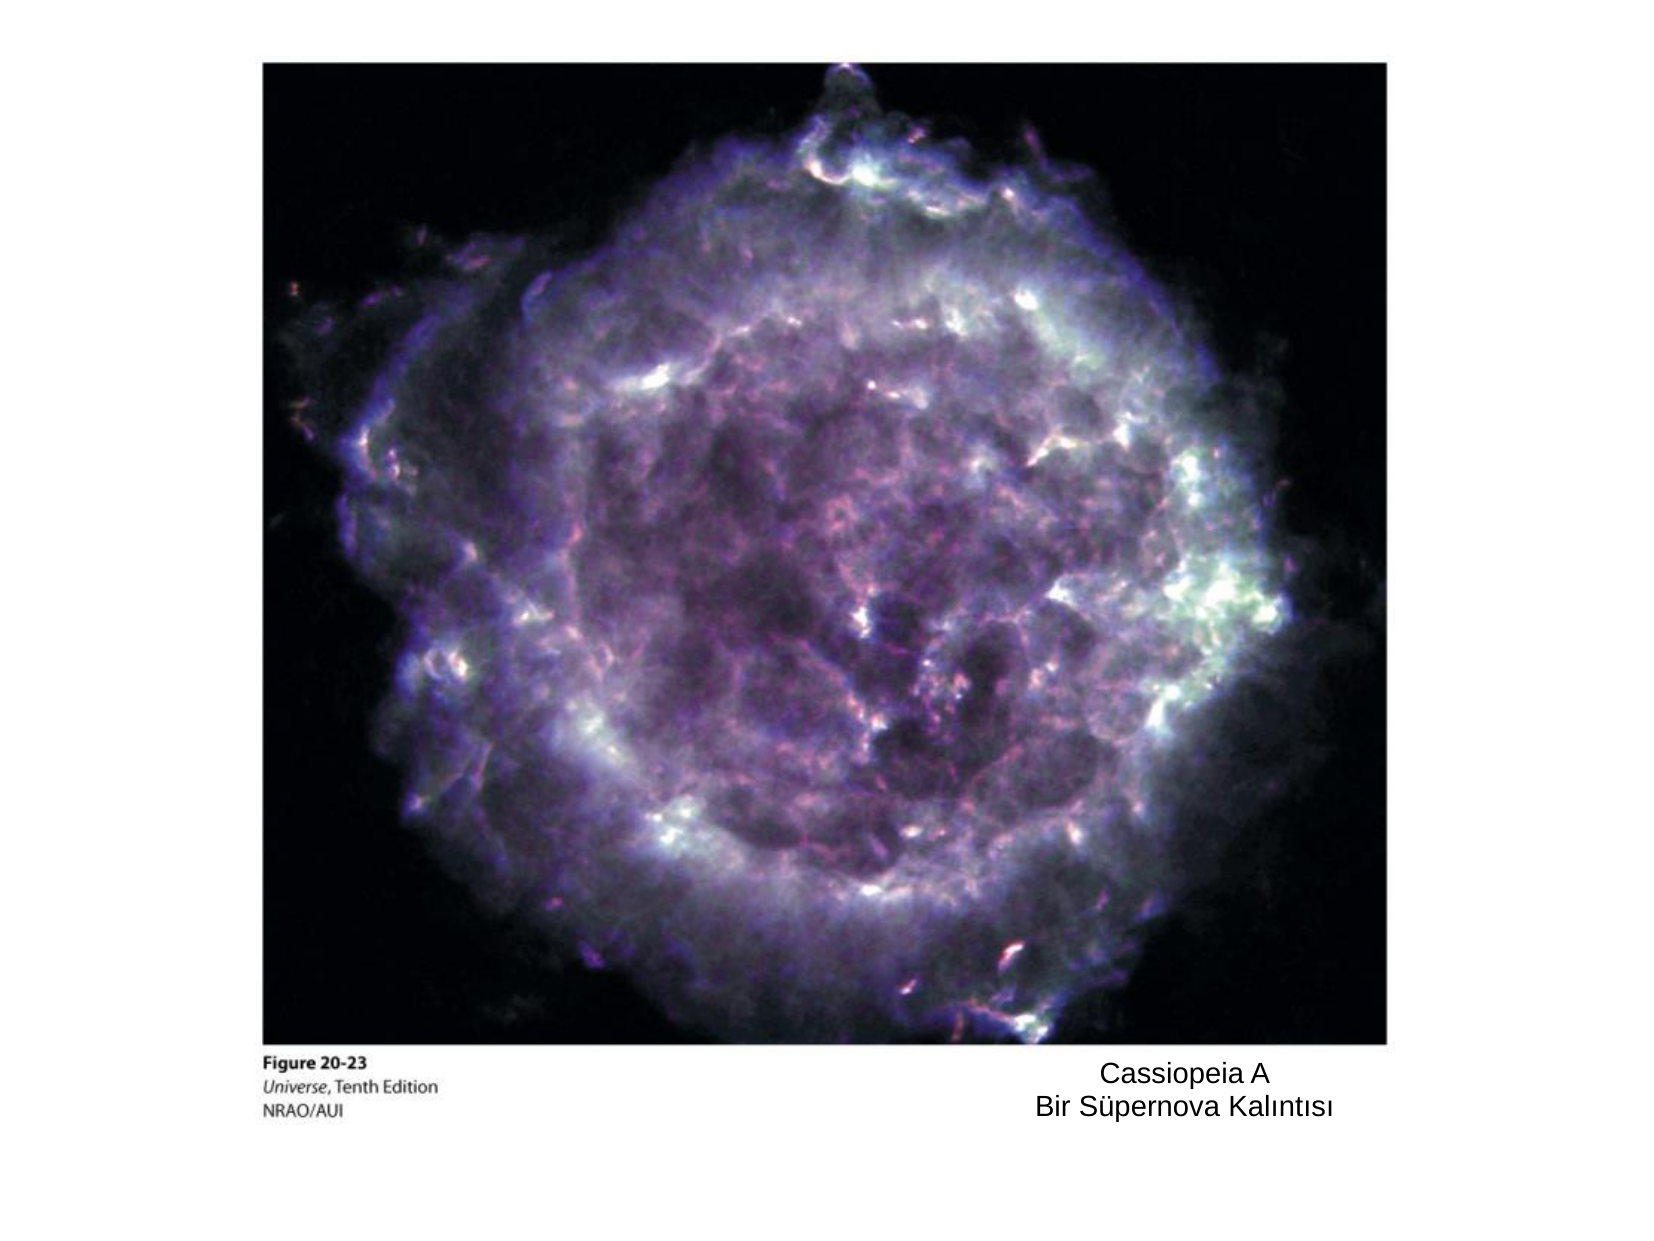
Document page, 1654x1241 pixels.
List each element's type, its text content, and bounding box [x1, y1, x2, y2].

text_box Cassiopeia A Bir Süpernova Kalıntısı [975, 1050, 1396, 1131]
picture [255, 55, 1395, 1126]
